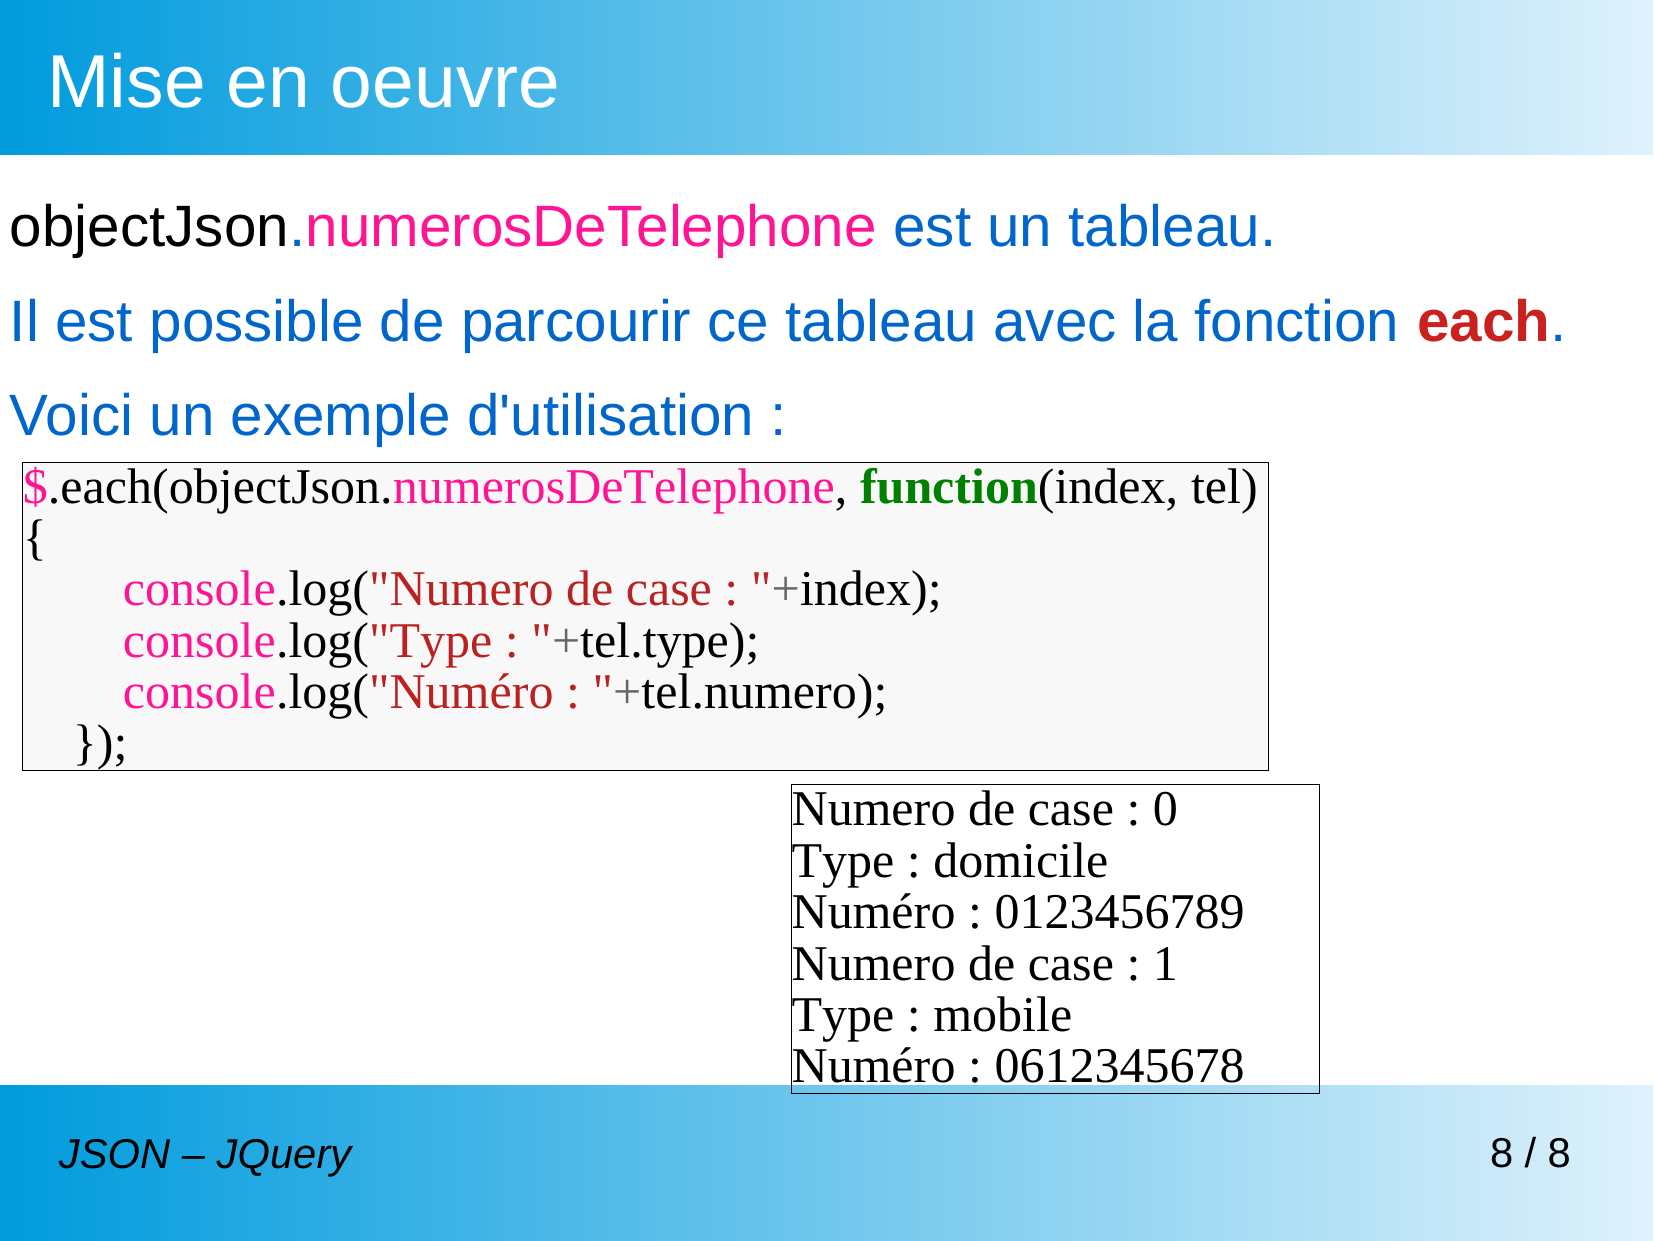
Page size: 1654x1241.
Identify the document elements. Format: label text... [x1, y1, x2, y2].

text_box Numero de case : 0 Type : domicile Numéro : 0123456789 Numero de case : 1 Type : mobile Numéro : 0612345678 [791, 784, 1320, 1094]
list objectJson.numerosDeTelephone est un tableau. Il est possible de parcourir ce tableau avec la fonction each. Voici un exemple d'utilisation : [10, 193, 1606, 466]
title Mise en oeuvre [47, 28, 1536, 134]
picture [137, 1086, 142, 1240]
text_box $.each(objectJson.numerosDeTelephone, function(index, tel){ console.log("Numero de case : "+index); console.log("Type : "+tel.type); console.log("Numéro : "+tel.numero); }); [22, 462, 1269, 771]
